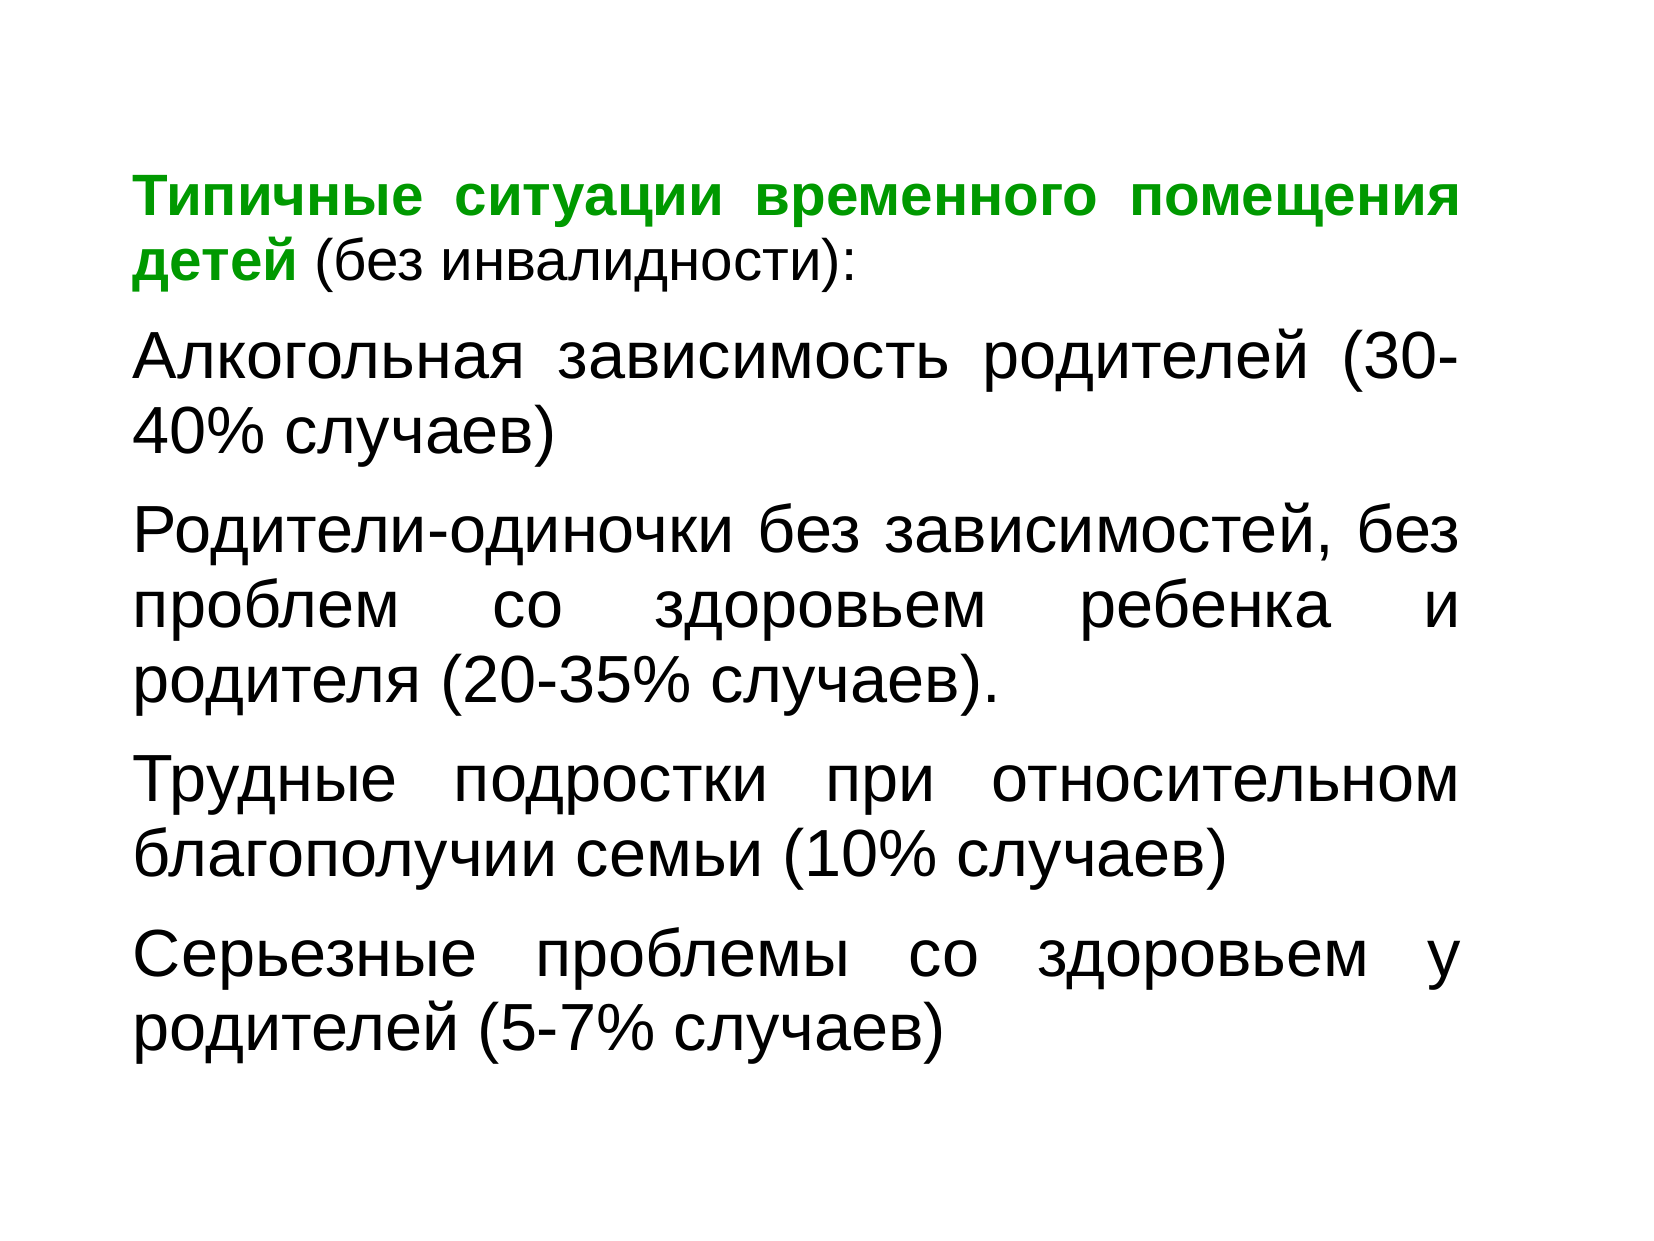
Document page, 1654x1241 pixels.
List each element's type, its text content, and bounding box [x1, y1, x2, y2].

text_box Типичные ситуации временного помещения детей (без инвалидности): Алкогольная зависимость родителей (30-40% случаев) Родители-одиночки без зависимостей, без проблем со здоровьем ребенка и родителя (20-35% случаев). Трудные подростки при относительном благополучии семьи (10% случаев) Серьезные проблемы со здоровьем у родителей (5-7% случаев) [118, 155, 1477, 1241]
